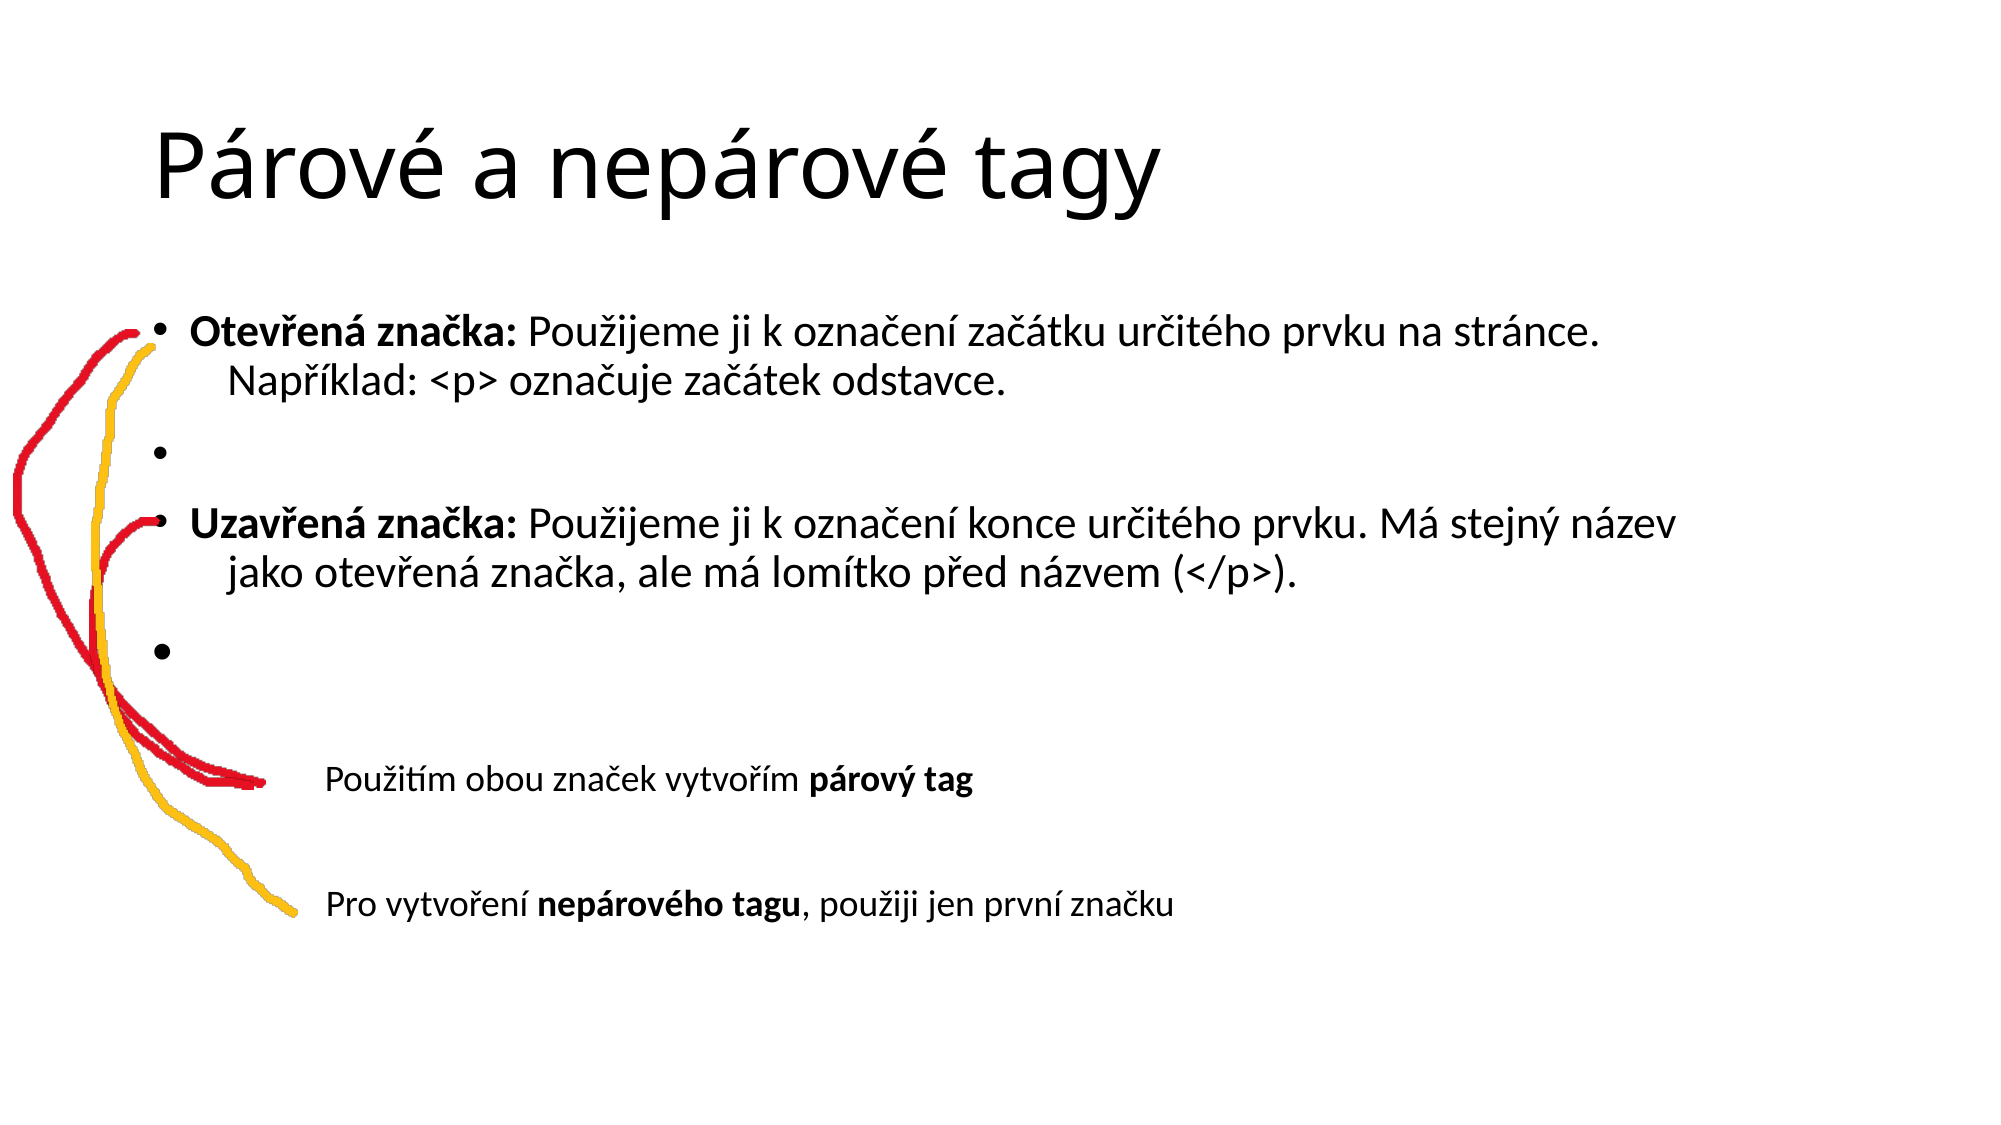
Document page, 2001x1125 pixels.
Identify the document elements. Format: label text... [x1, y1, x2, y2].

text_box Pro vytvoření nepárového tagu, použiji jen první značku [310, 871, 1555, 933]
title Párové a nepárové tagy [137, 59, 1863, 278]
text_box Použitím obou značek vytvořím párový tag [309, 746, 1679, 807]
picture [13, 329, 298, 918]
list Otevřená značka: Použijeme ji k označení začátku určitého prvku na stránce. Například: <p> označuje začátek odstavce. Uzavřená značka: Použijeme ji k označení konce určitého prvku. Má stejný název jako otevřená značka, ale má lomítko před názvem (</p>). [137, 299, 1863, 1014]
